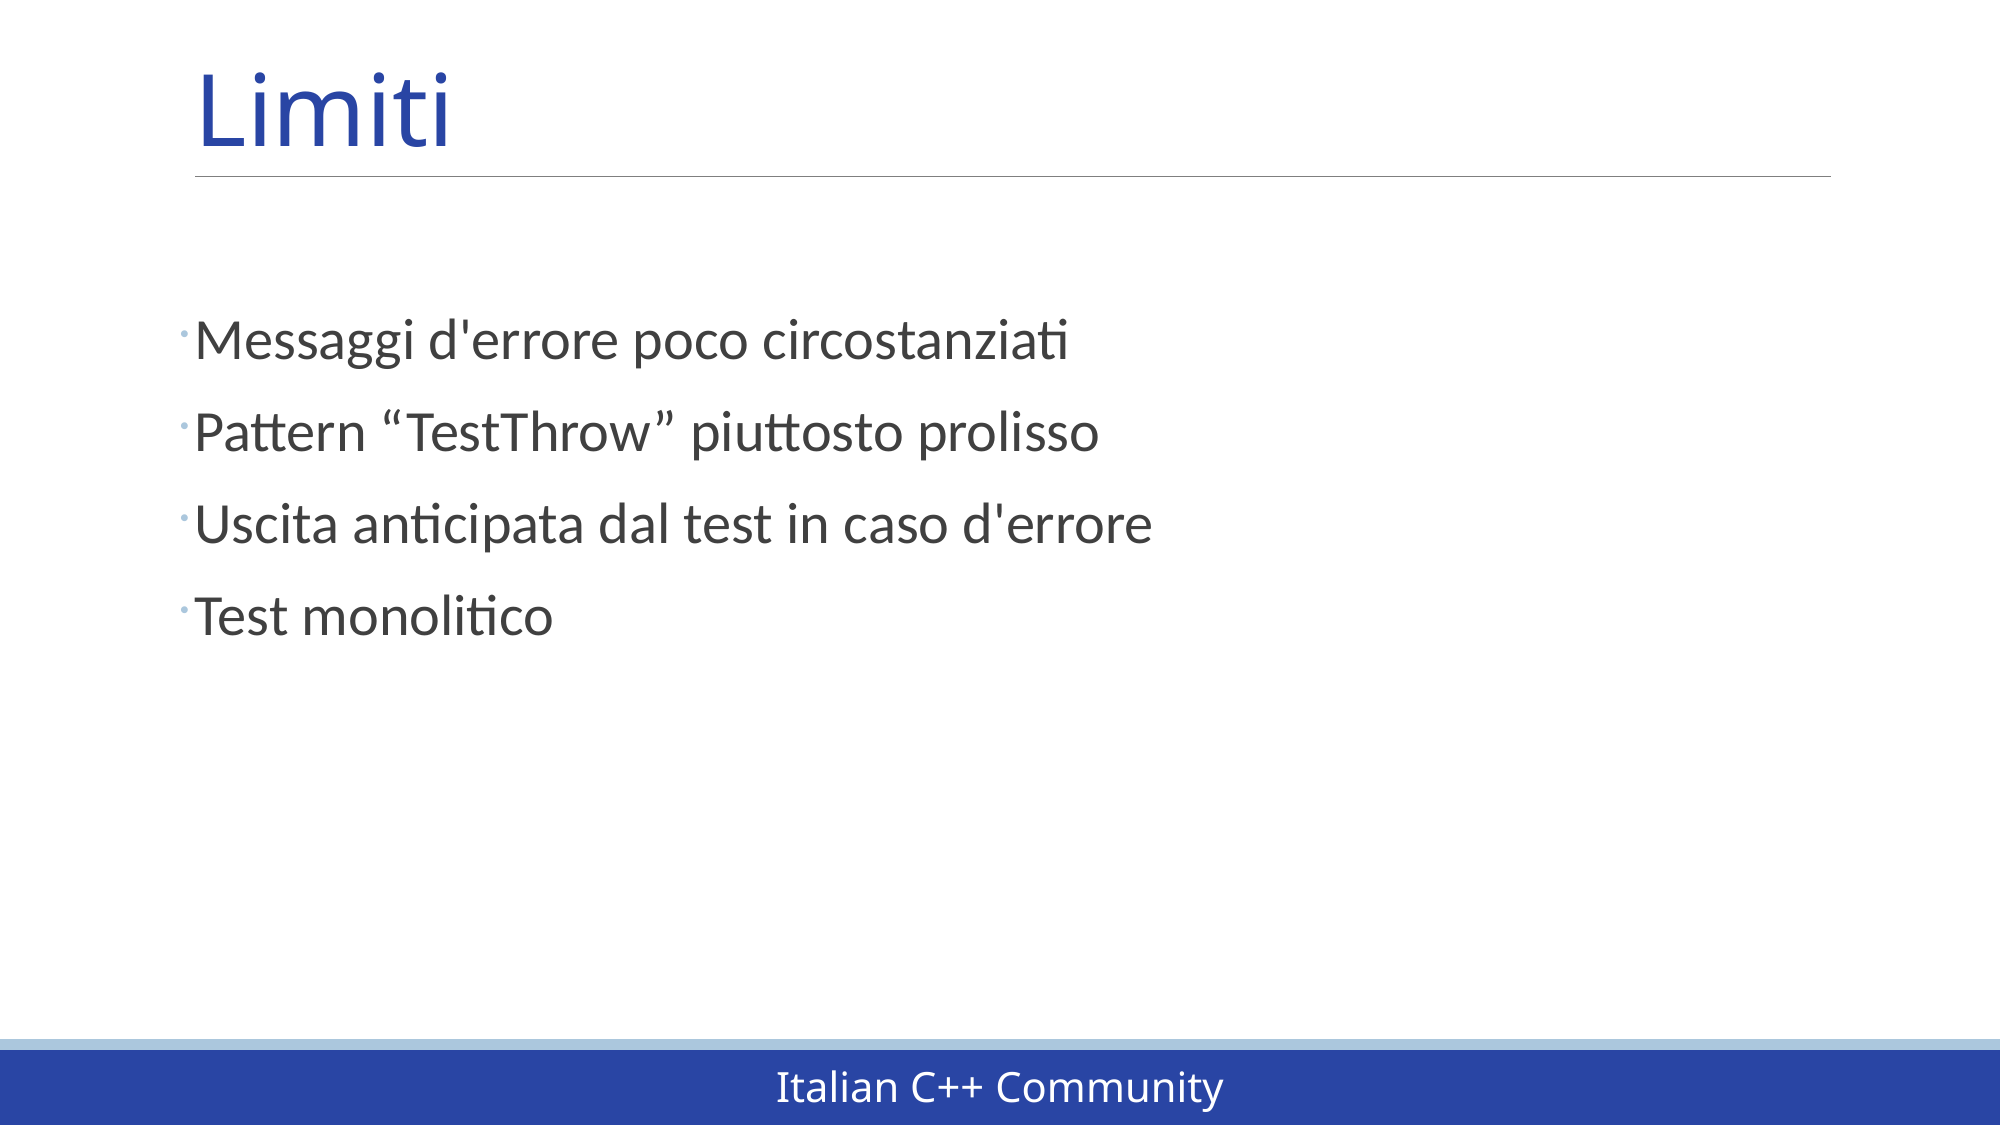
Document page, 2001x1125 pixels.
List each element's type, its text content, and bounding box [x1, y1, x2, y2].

list Messaggi d'errore poco circostanziati Pattern “TestThrow” piuttosto prolisso Uscita anticipata dal test in caso d'errore Test monolitico [179, 202, 1830, 1011]
title Limiti [179, 2, 1830, 175]
